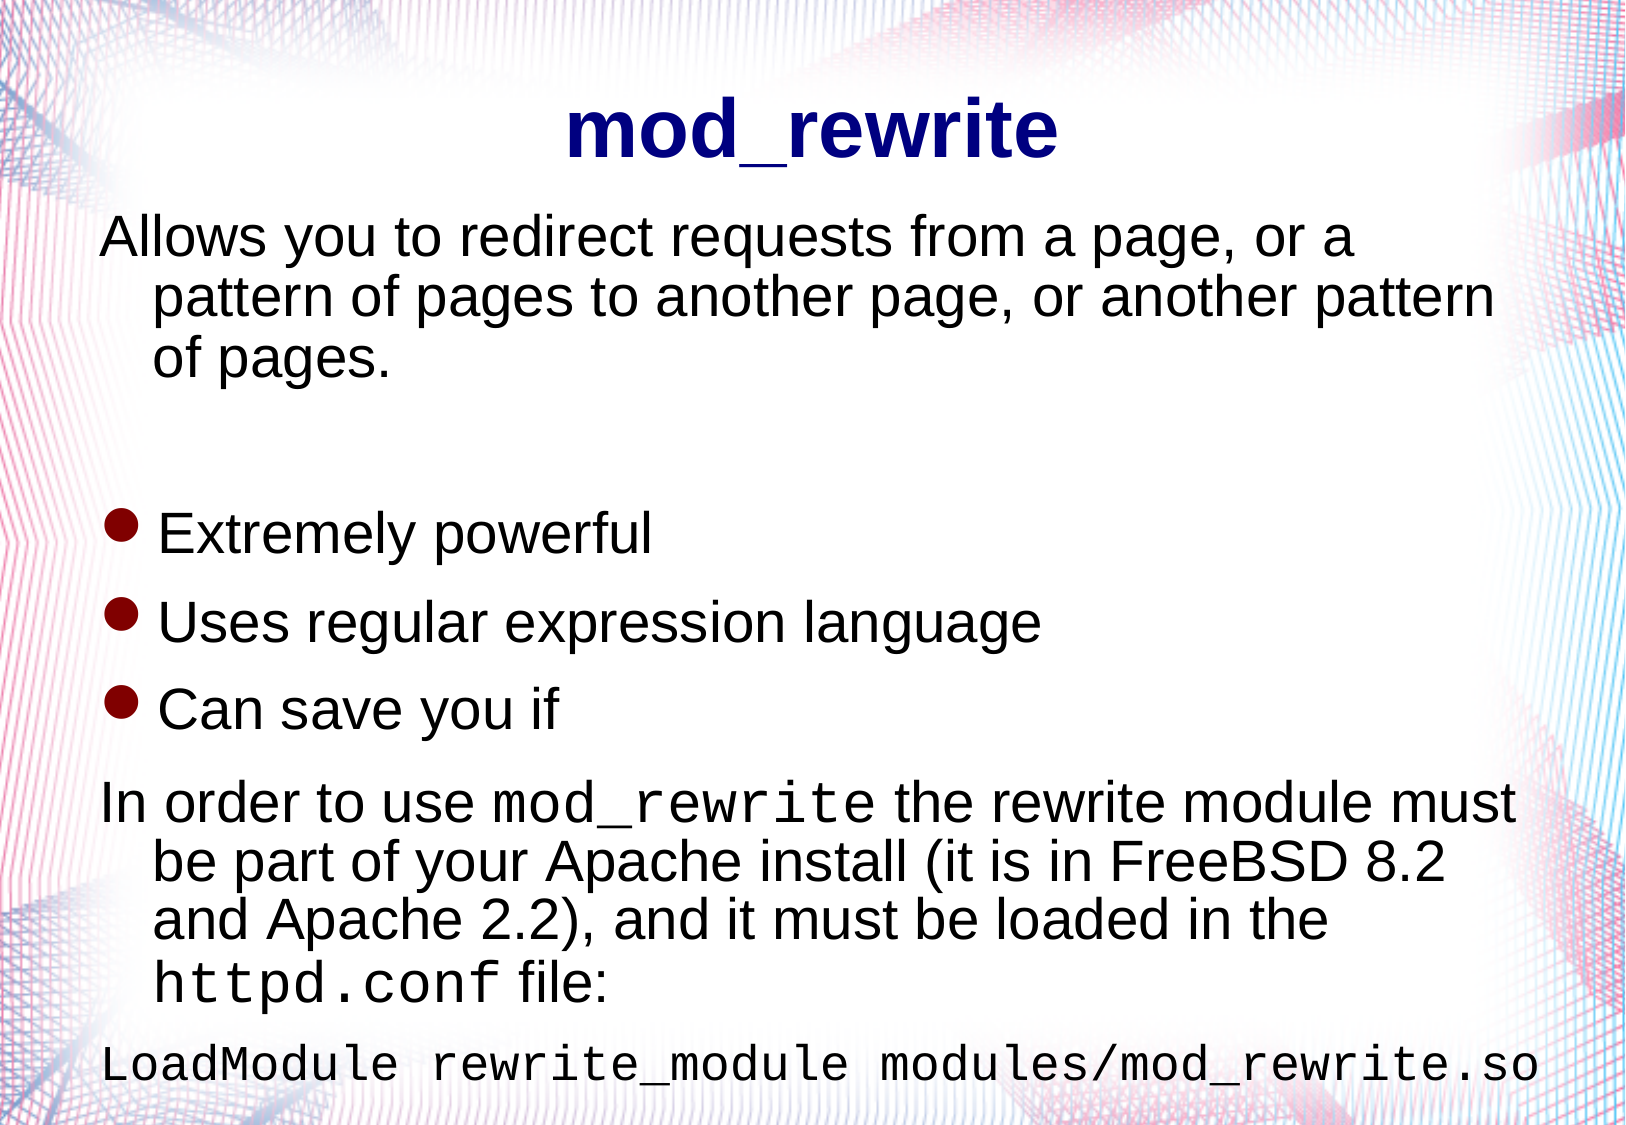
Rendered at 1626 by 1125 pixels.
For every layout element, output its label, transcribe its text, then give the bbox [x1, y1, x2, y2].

text_box mod_rewrite [54, 44, 1571, 215]
picture [0, 0, 1626, 1125]
text_box Allows you to redirect requests from a page, or a pattern of pages to another page, or another pattern of pages. Extremely powerful Uses regular expression language Can save you if In order to use mod_rewrite the rewrite module must be part of your Apache install (it is in FreeBSD 8.2 and Apache 2.2), and it must be loaded in the httpd.conf file: LoadModule rewrite_module modules/mod_rewrite.so [81, 202, 1560, 1058]
